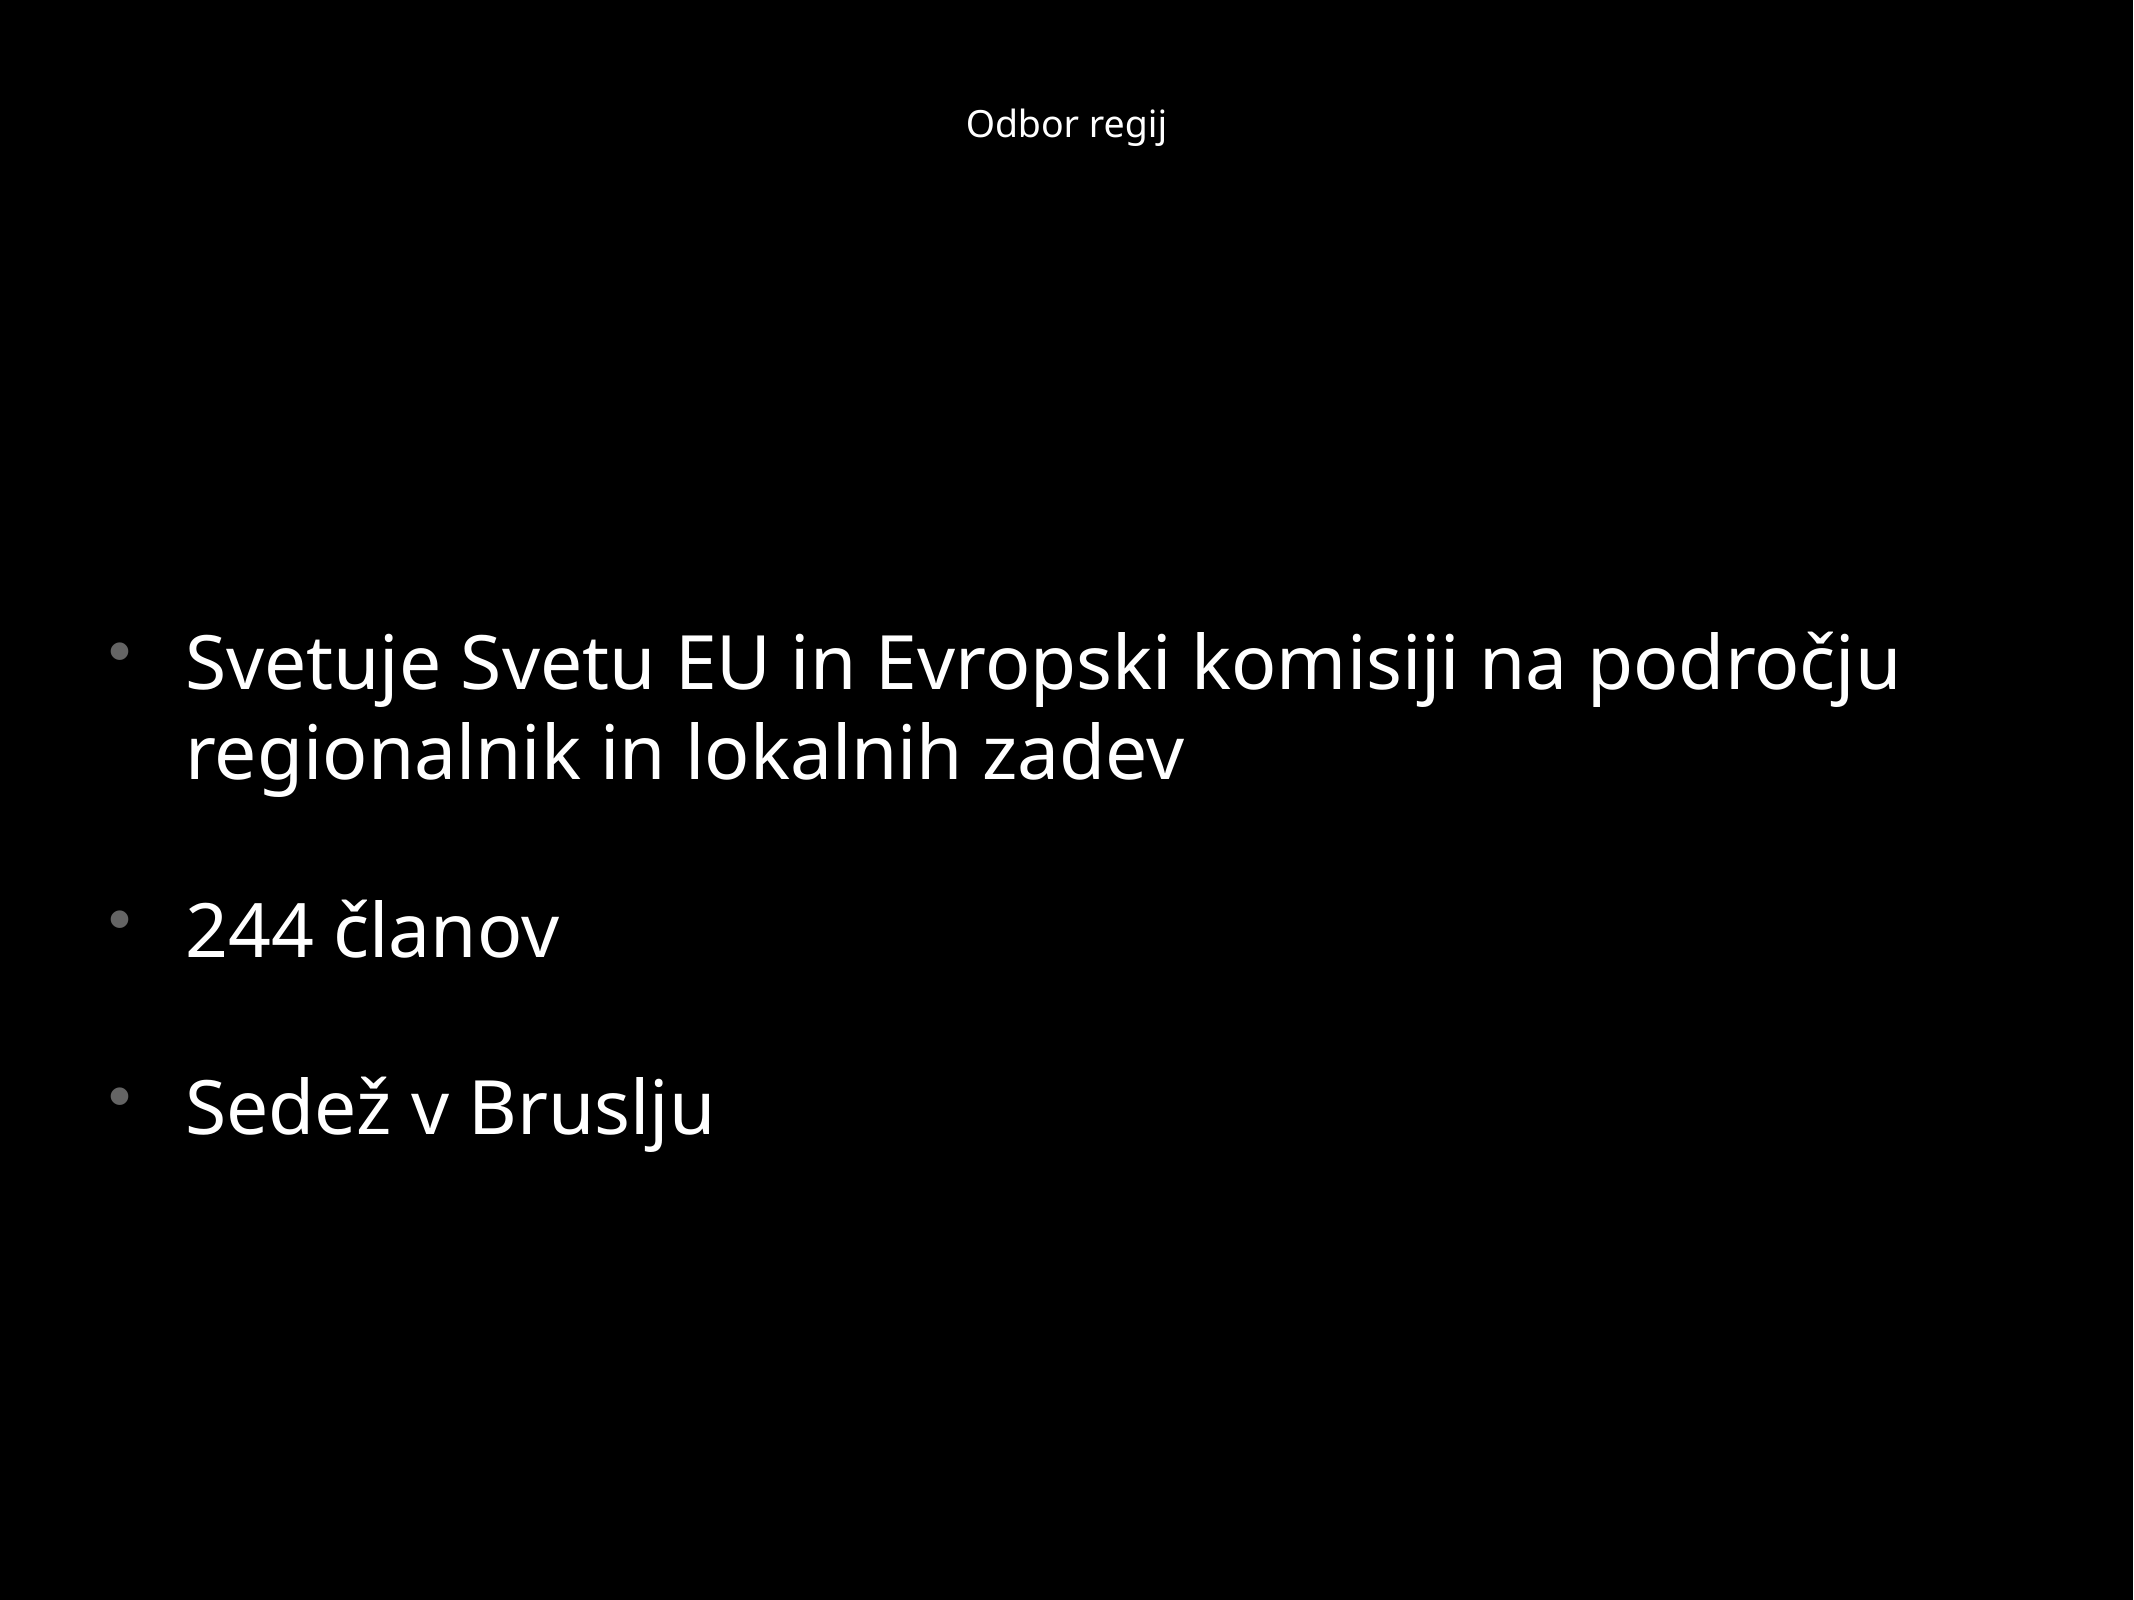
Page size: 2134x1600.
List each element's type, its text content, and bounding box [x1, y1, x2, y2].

list Svetuje Svetu EU in Evropski komisiji na področju regionalnik in lokalnih zadev 244 članov Sedež v Bruslju [108, 331, 2025, 1434]
title Odbor regij [108, 99, 2025, 331]
